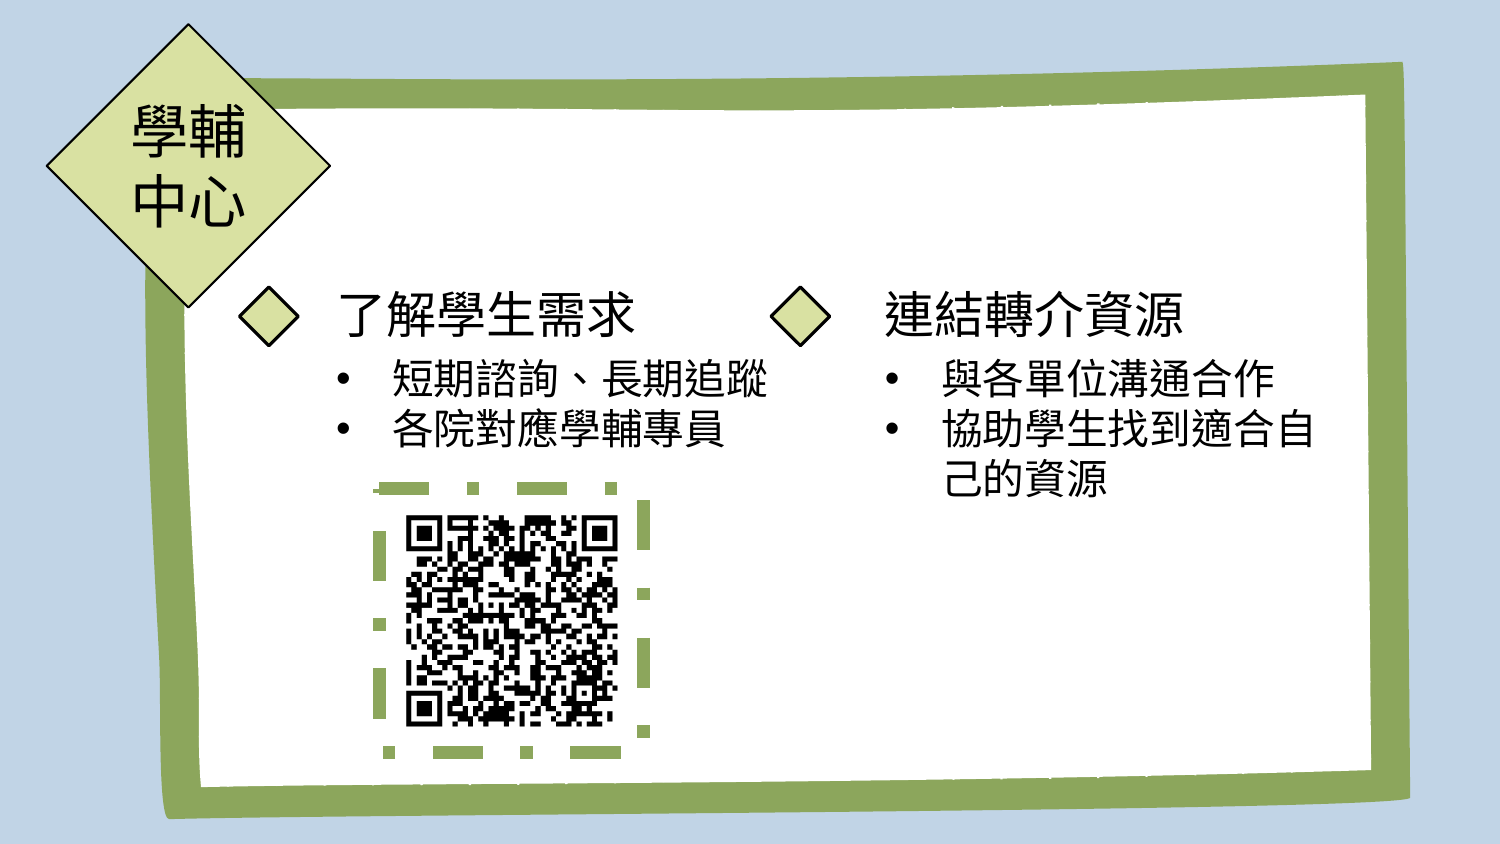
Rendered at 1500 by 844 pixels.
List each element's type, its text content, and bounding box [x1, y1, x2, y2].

text_box 學輔中心 [140, 189, 157, 204]
text_box 了解學生需求 [321, 276, 702, 345]
text_box [46, 24, 1411, 820]
text_box 與各單位溝通合作 協助學生找到適合自己的資源 [870, 345, 1355, 511]
text_box 學輔中心 [106, 112, 271, 218]
picture [385, 494, 638, 747]
text_box 短期諮詢、長期追蹤 各院對應學輔專員 [321, 345, 835, 461]
text_box 學輔中心 [161, 189, 178, 204]
text_box 連結轉介資源 [870, 276, 1347, 345]
text_box 學輔中心 [143, 112, 176, 125]
